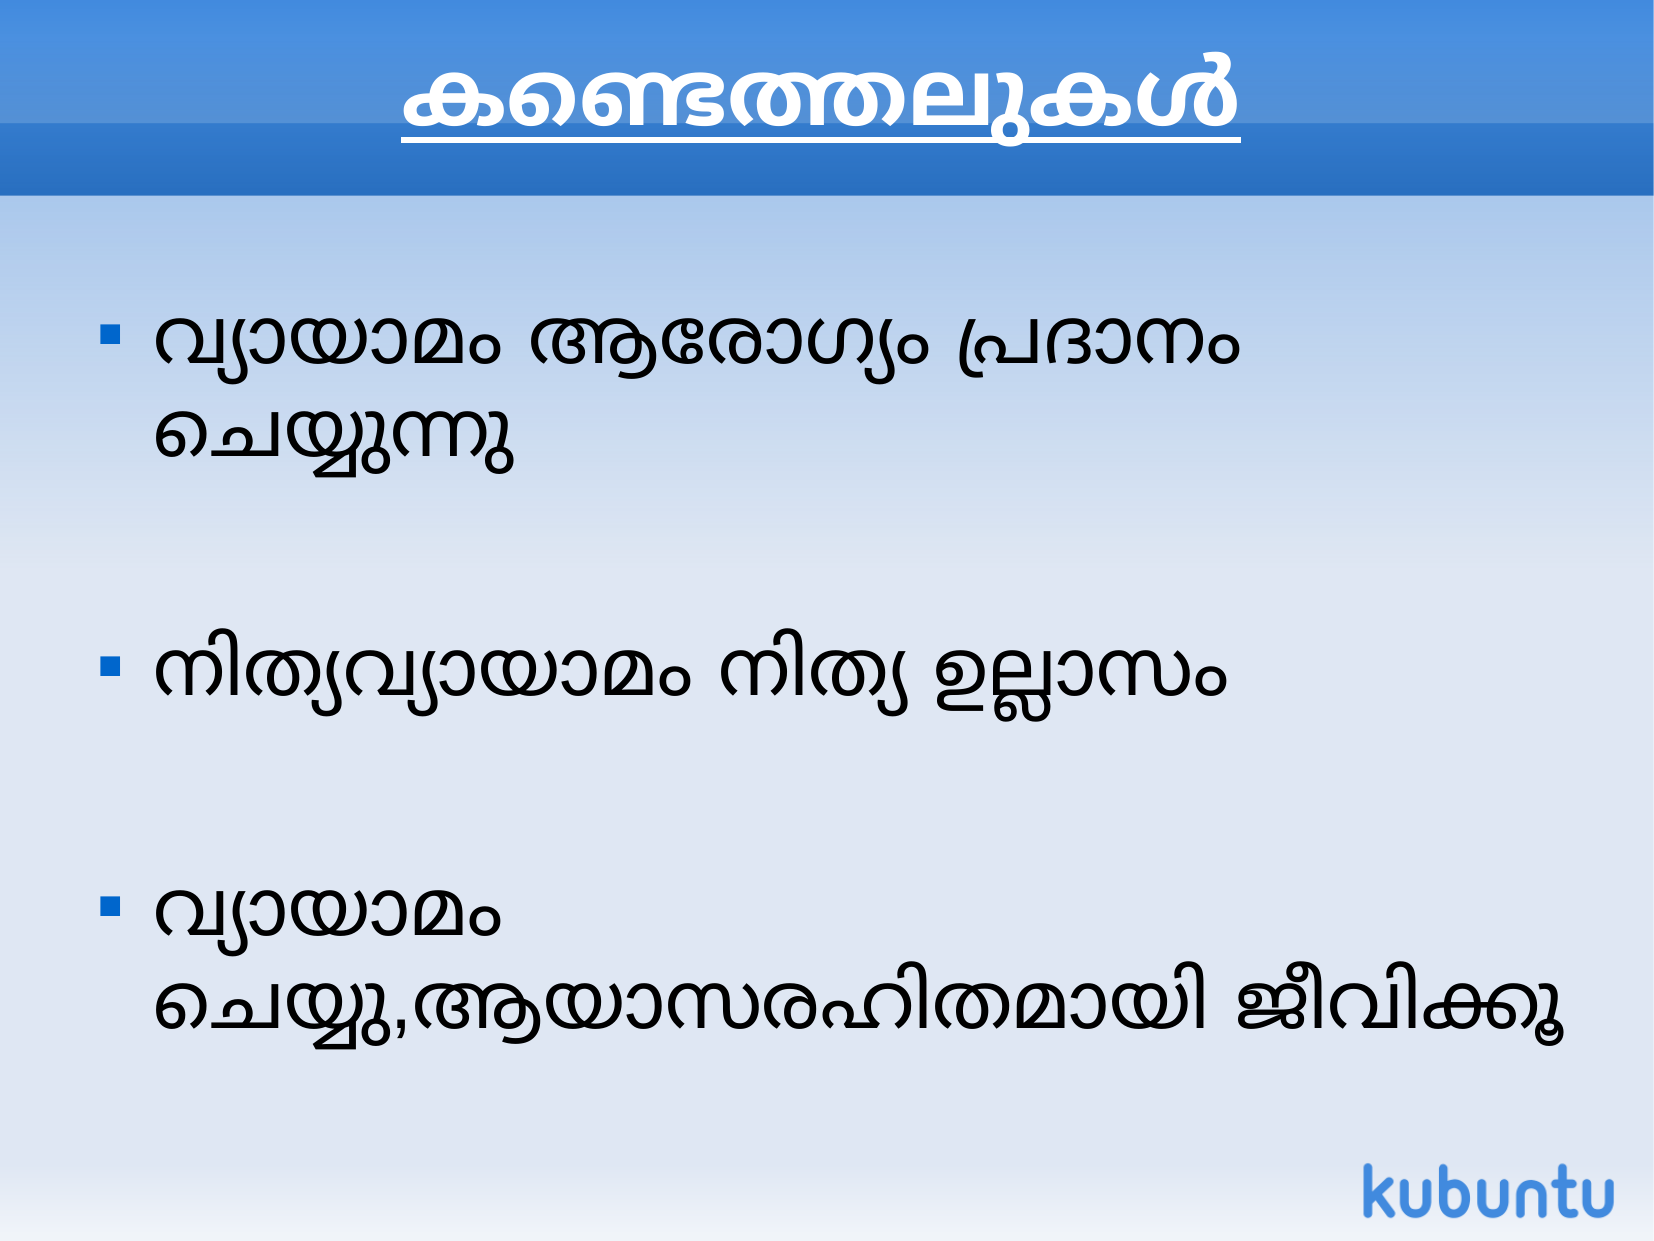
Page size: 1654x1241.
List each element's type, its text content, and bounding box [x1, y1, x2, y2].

list വ്യായാമം ആരോഗ്യം പ്രദാനം ചെയ്യുന്നു നിത്യവ്യായാമം നിത്യ ഉല്ലാസം വ്യായാമം ചെയ്യു,ആയാസരഹിതമായി ജീവിക്കൂ [82, 290, 1571, 1094]
title കണ്ടെത്തലുകള്‍ [76, 7, 1565, 200]
picture [0, 0, 1654, 1241]
